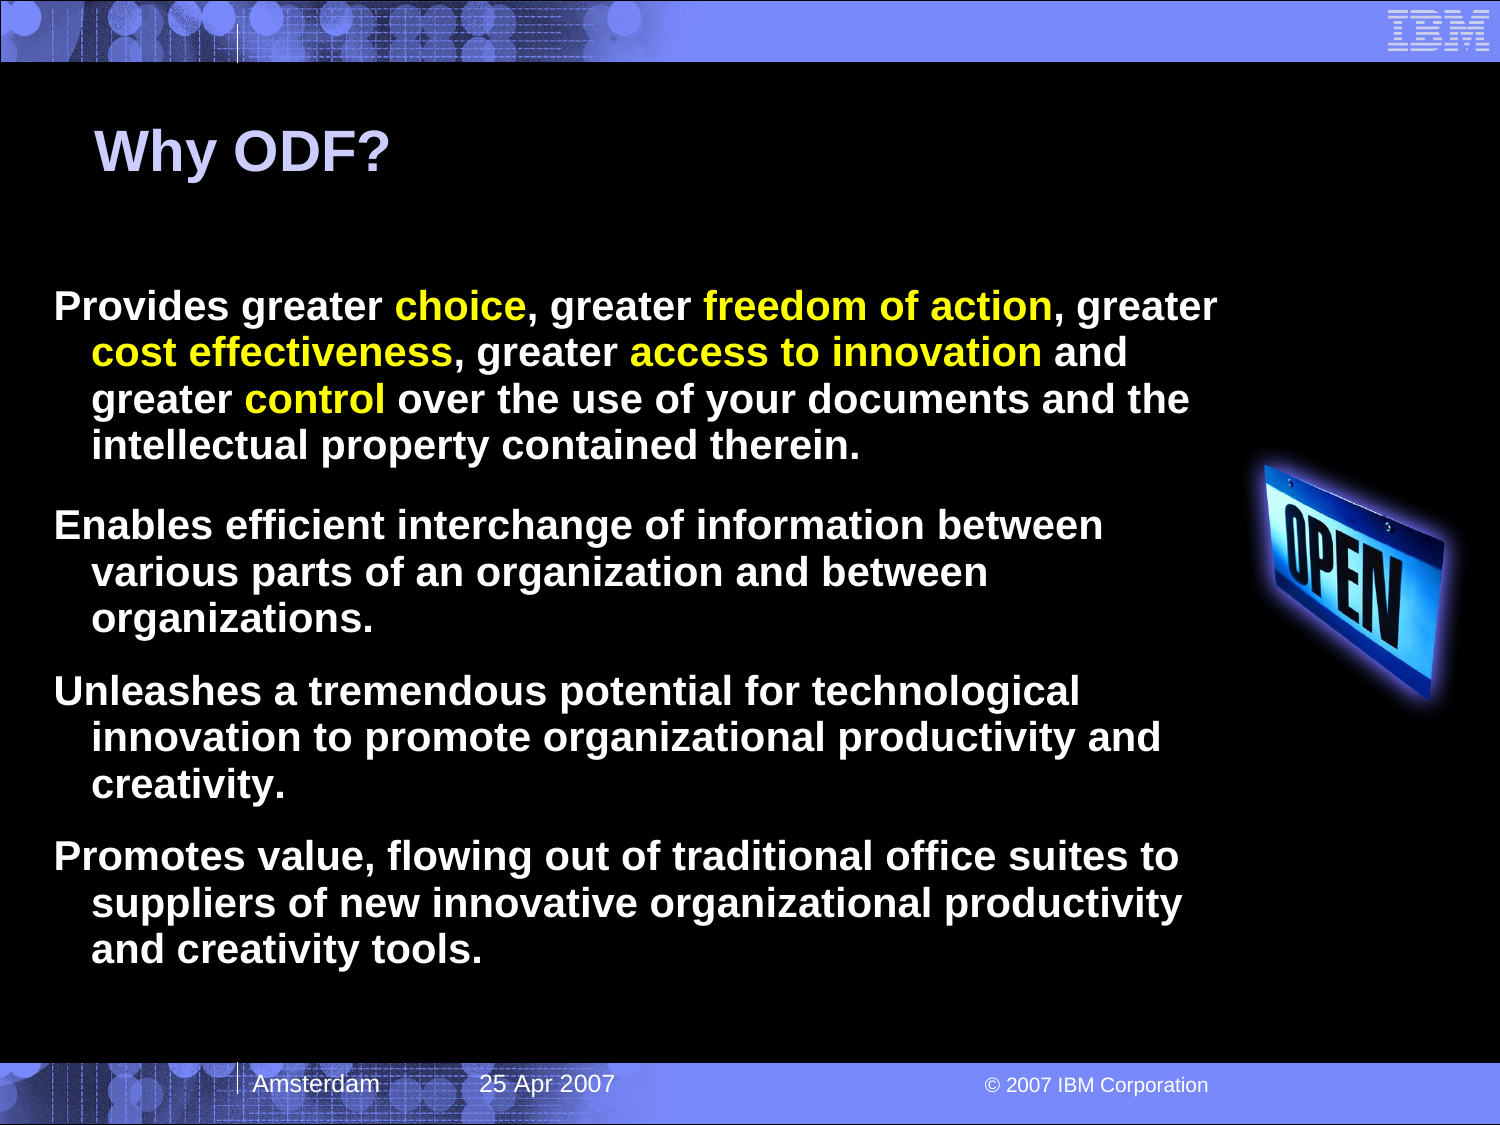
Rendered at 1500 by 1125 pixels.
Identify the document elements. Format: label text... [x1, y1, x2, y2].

title Why ODF? [79, 116, 1433, 199]
picture [257, 1077, 263, 1085]
picture [334, 1080, 341, 1091]
picture [1, 1, 1500, 62]
picture [1031, 1079, 1037, 1091]
picture [576, 1077, 584, 1090]
picture [0, 1063, 1500, 1124]
picture [1020, 1079, 1026, 1091]
picture [1239, 441, 1469, 723]
list Provides greater choice, greater freedom of action, greater cost effectiveness, greater access to innovation and greater control over the use of your documents and the intellectual property contained therein. Enables efficient interchange of information between various parts of an organization and between organizations. Unleashes a tremendous potential for technological innovation to promote organizational productivity and creativity. Promotes value, flowing out of traditional office suites to suppliers of new innovative organizational productivity and creativity tools. [38, 274, 1237, 1077]
picture [518, 1077, 524, 1085]
picture [590, 1077, 598, 1090]
